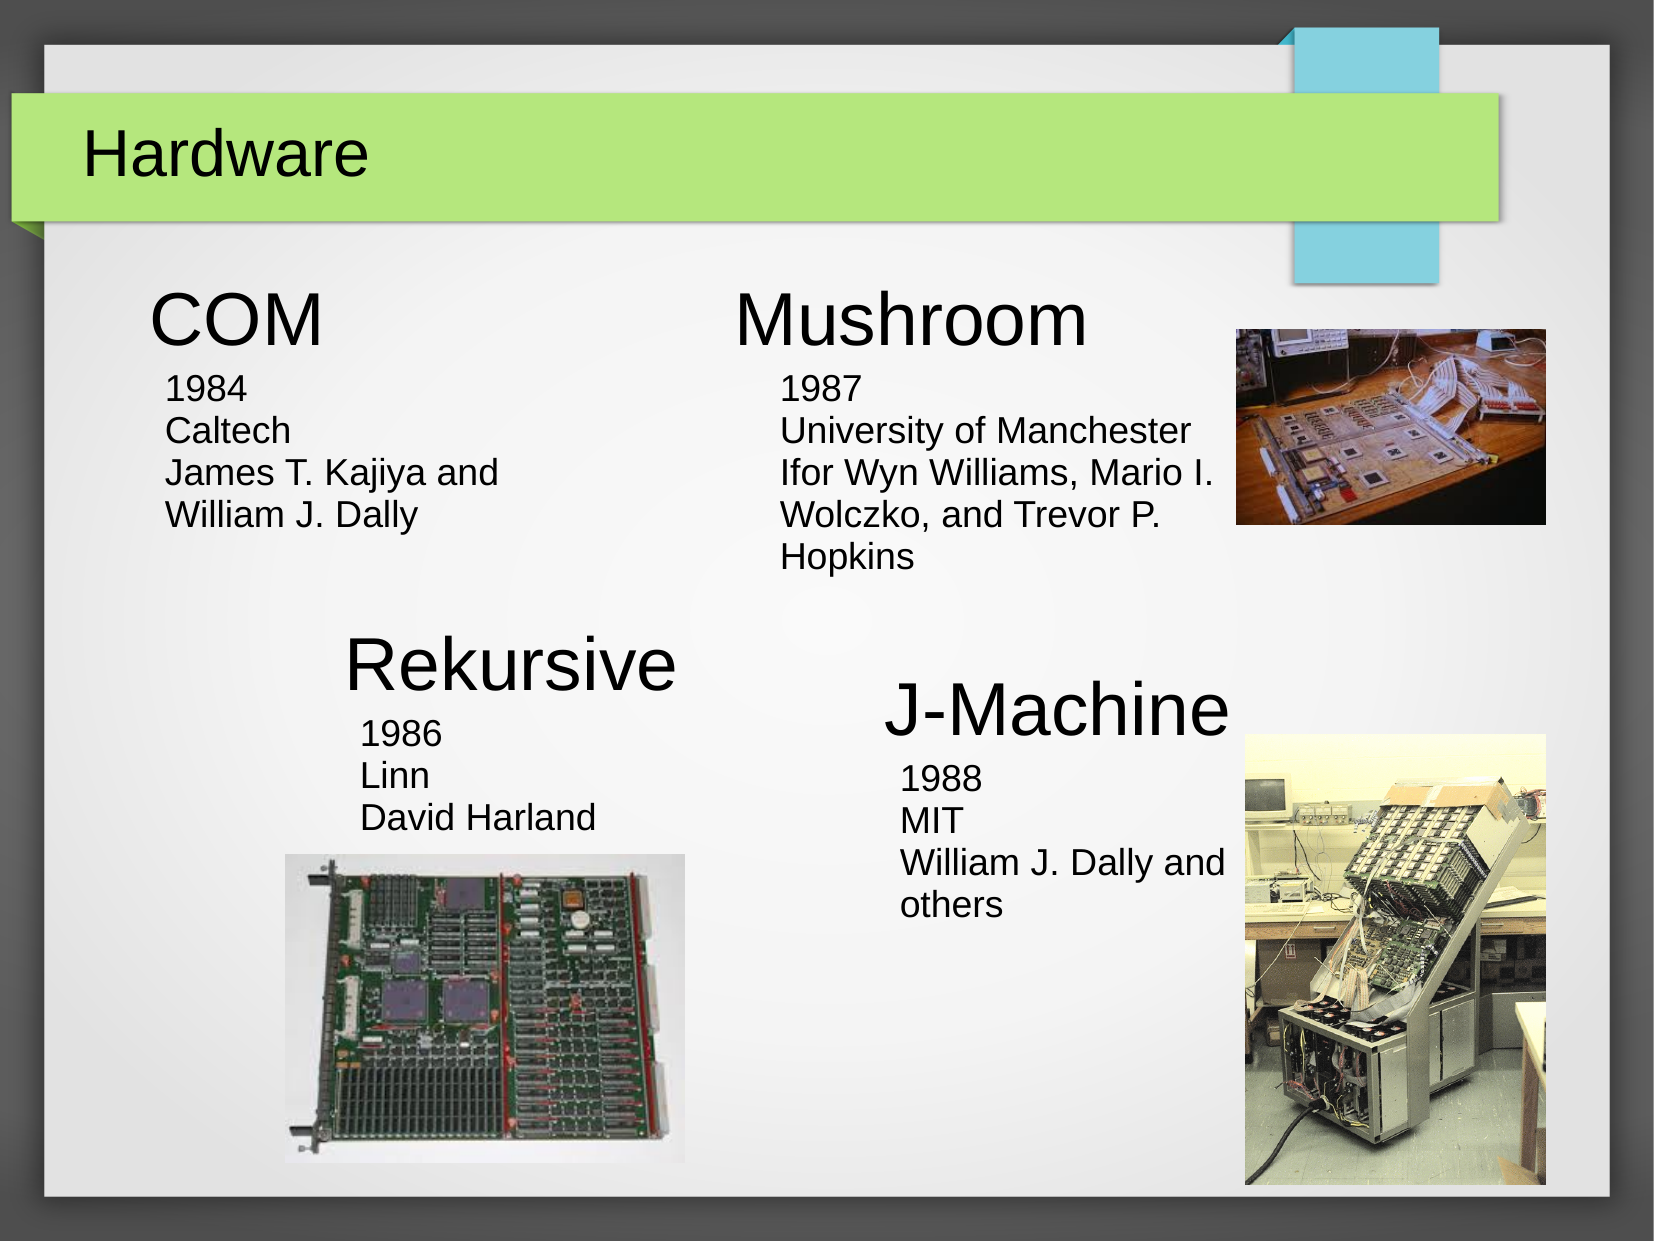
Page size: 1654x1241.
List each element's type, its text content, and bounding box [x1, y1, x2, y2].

text_box 1988 MIT William J. Dally and others [885, 750, 1245, 933]
text_box J-Machine [870, 660, 1261, 759]
text_box 1986 Linn David Harland [345, 705, 811, 846]
text_box Rekursive [330, 615, 871, 714]
text_box Mushroom [720, 270, 1321, 369]
picture [0, 0, 1654, 1241]
text_box COM [135, 270, 481, 369]
text_box 1987 University of Manchester Ifor Wyn Williams, Mario I. Wolczko, and Trevor P. Hopkins [765, 360, 1231, 585]
title Hardware [82, 94, 1264, 213]
text_box 1984 Caltech James T. Kajiya and William J. Dally [150, 360, 571, 543]
